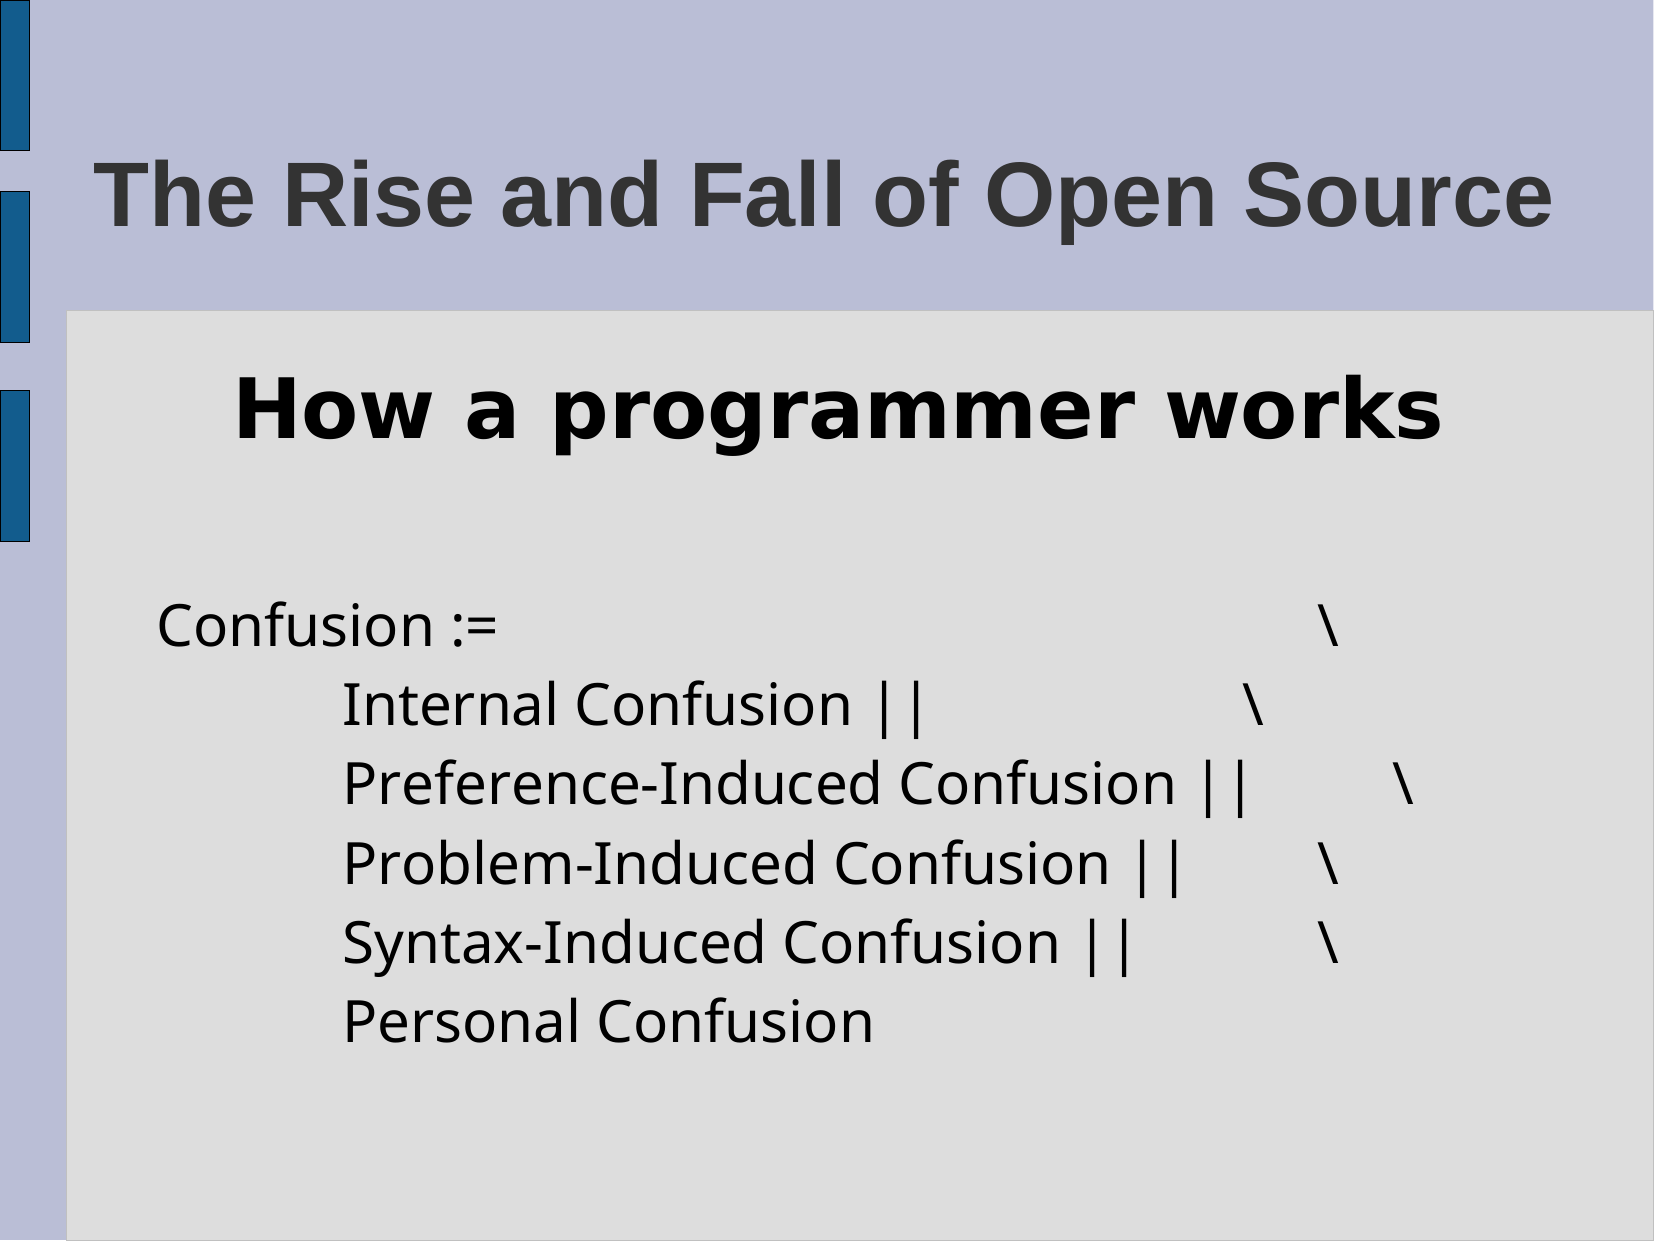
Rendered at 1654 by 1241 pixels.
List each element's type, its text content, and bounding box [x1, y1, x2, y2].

title The Rise and Fall of Open Source [37, 98, 1613, 291]
text_box How a programmer works [101, 354, 1576, 488]
subtitle Confusion := \ Internal Confusion || \ Preference-Induced Confusion || \ Problem-Induced Confusion || \ Syntax-Induced Confusion || \ Personal Confusion [121, 525, 1534, 1119]
